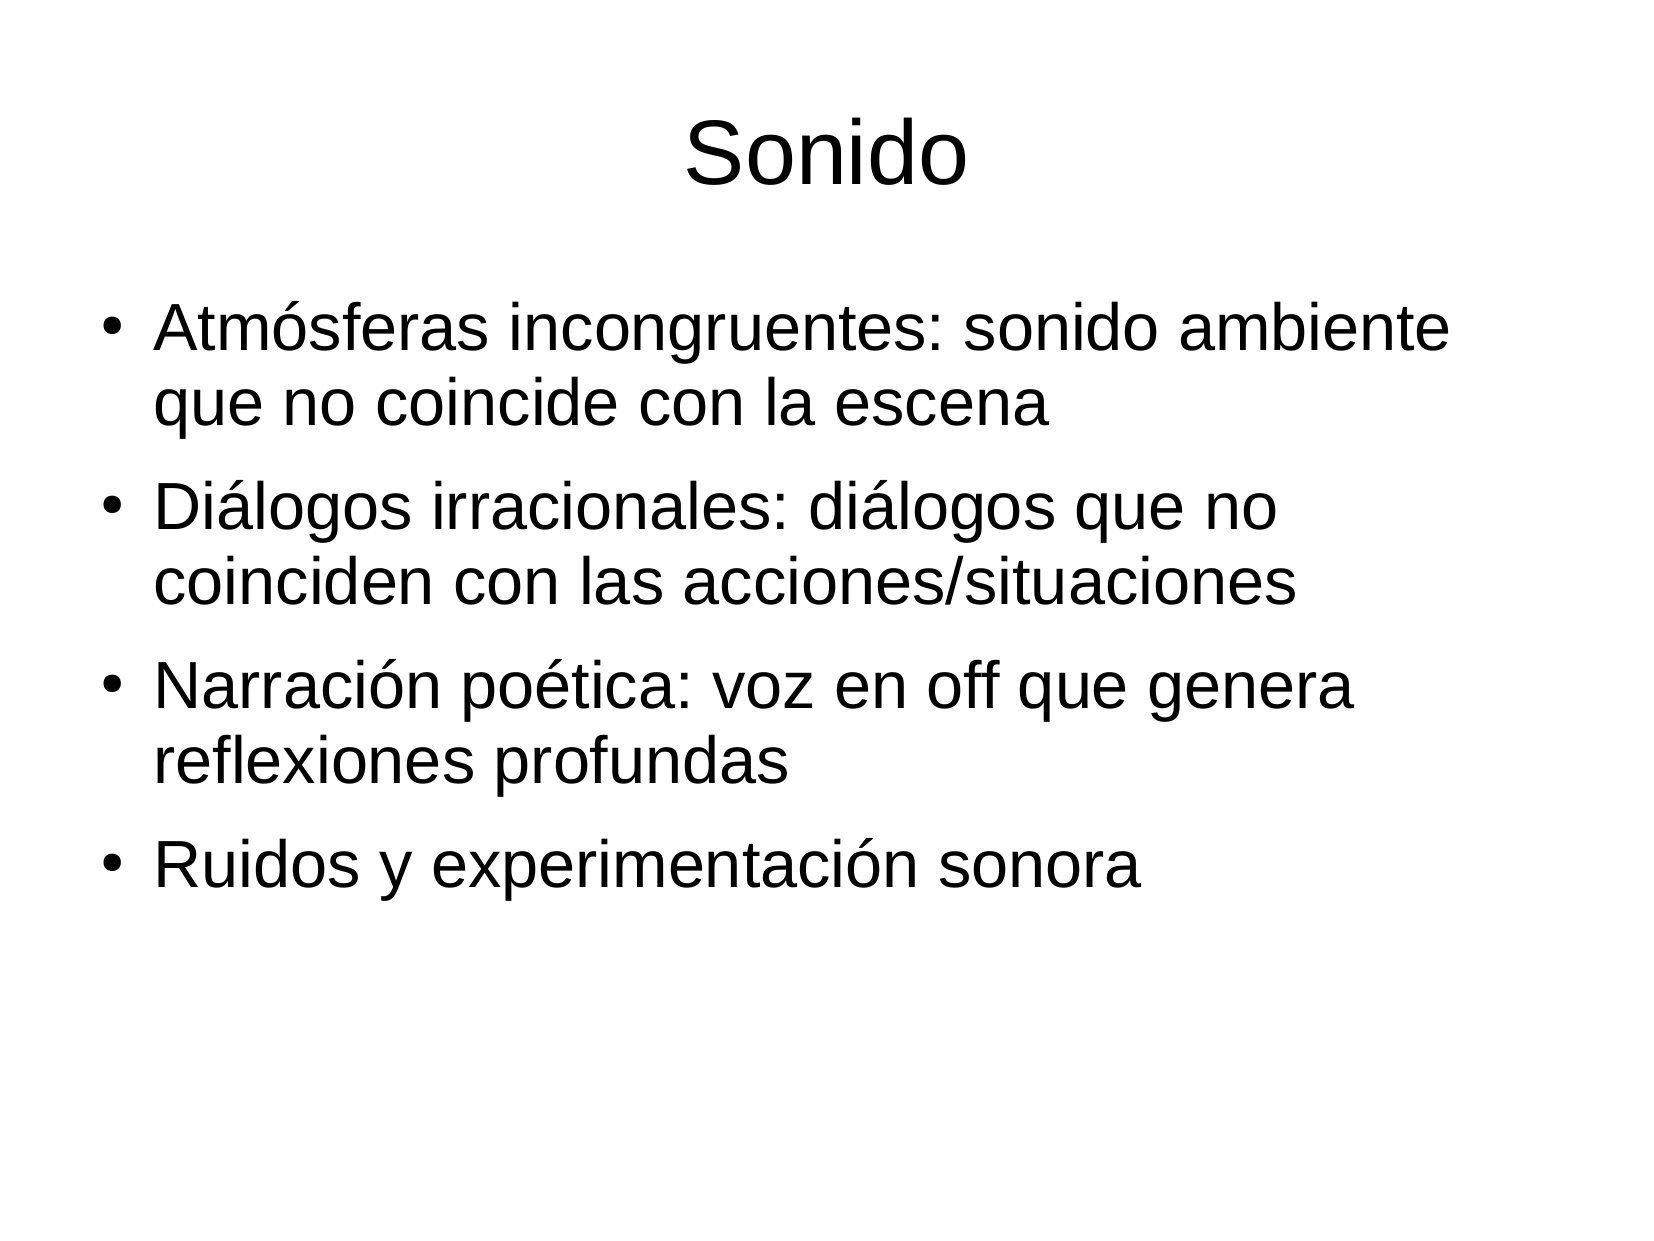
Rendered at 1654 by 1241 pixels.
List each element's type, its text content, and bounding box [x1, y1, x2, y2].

list Atmósferas incongruentes: sonido ambiente que no coincide con la escena Diálogos irracionales: diálogos que no coinciden con las acciones/situaciones Narración poética: voz en off que genera reflexiones profundas Ruidos y experimentación sonora [82, 290, 1538, 1010]
title Sonido [82, 49, 1571, 257]
